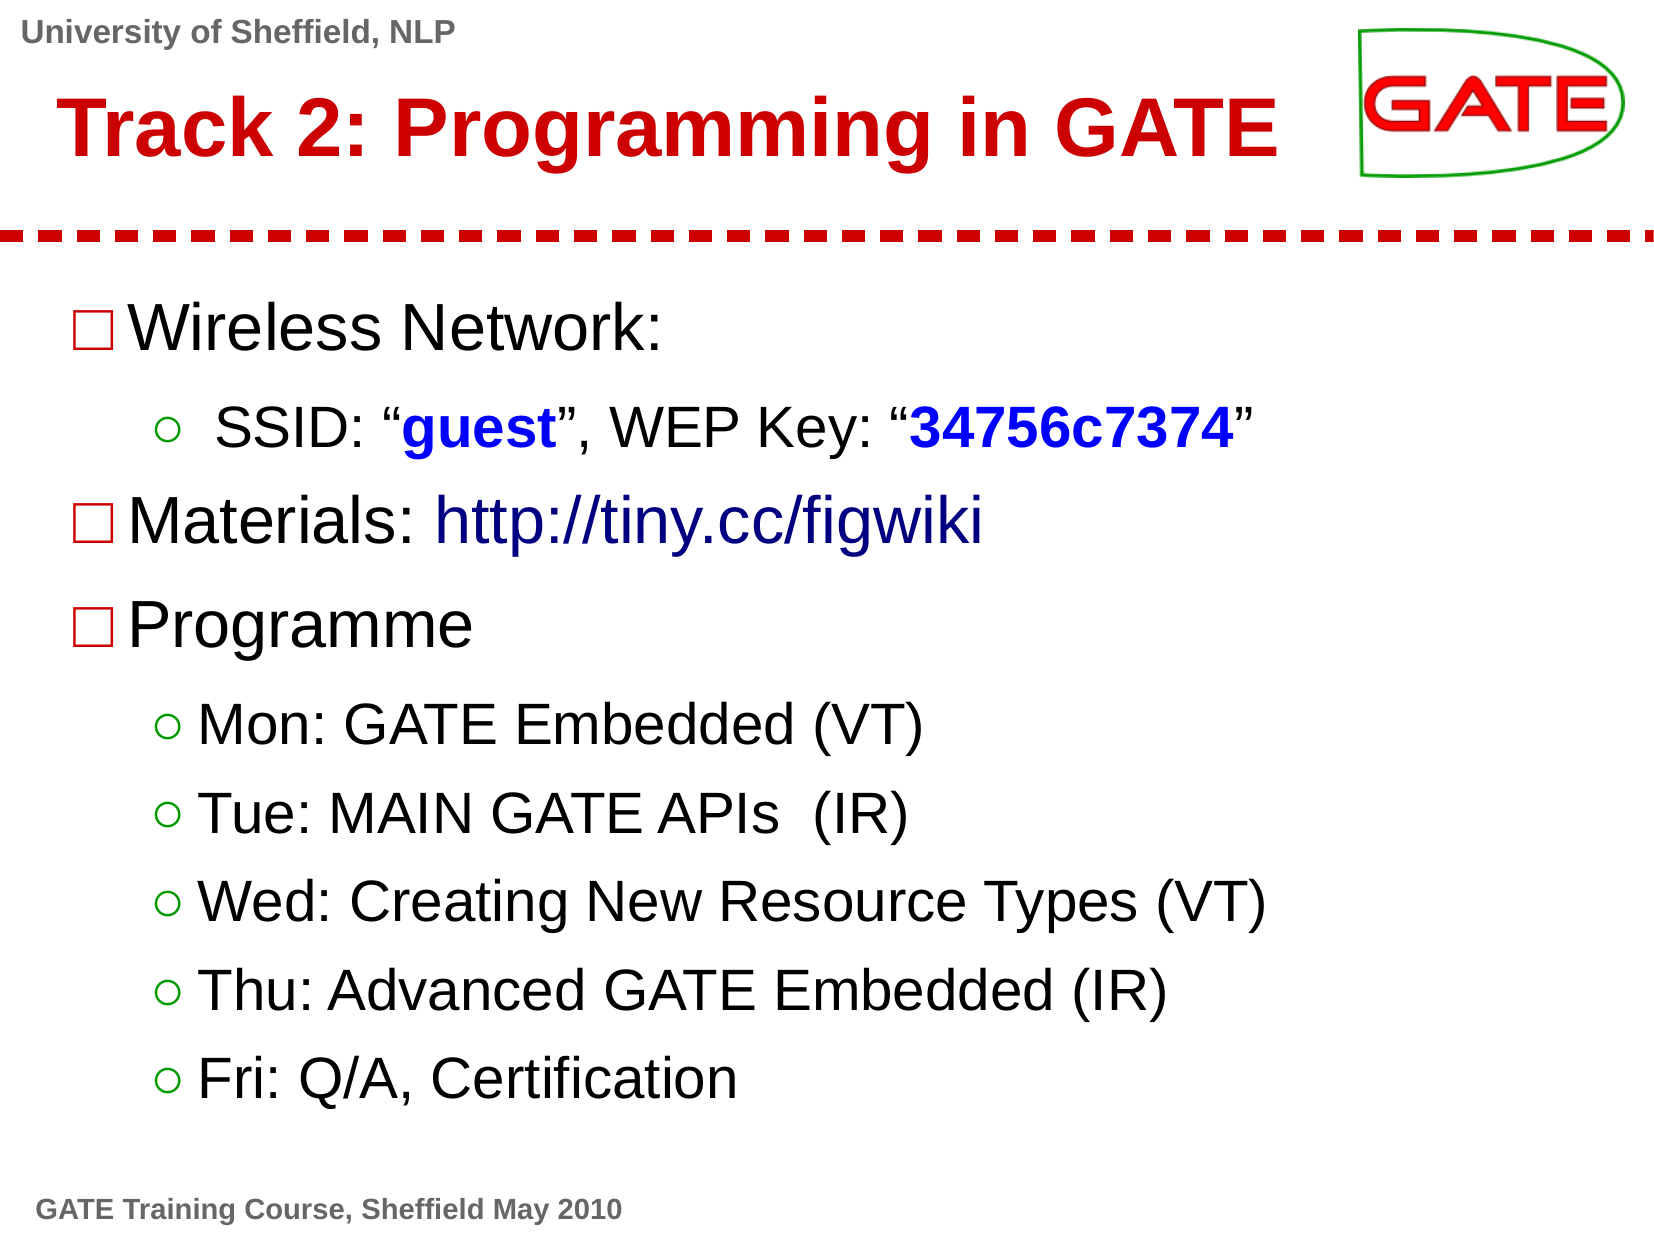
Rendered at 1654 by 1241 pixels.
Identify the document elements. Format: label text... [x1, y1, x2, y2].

title Track 2: Programming in GATE [56, 49, 1329, 207]
list Wireless Network: SSID: “guest”, WEP Key: “34756c7374” Materials: http://tiny.cc/figwiki Programme Mon: GATE Embedded (VT) Tue: MAIN GATE APIs (IR) Wed: Creating New Resource Types (VT) Thu: Advanced GATE Embedded (IR) Fri: Q/A, Certification [56, 290, 1598, 1112]
picture [1358, 28, 1625, 178]
